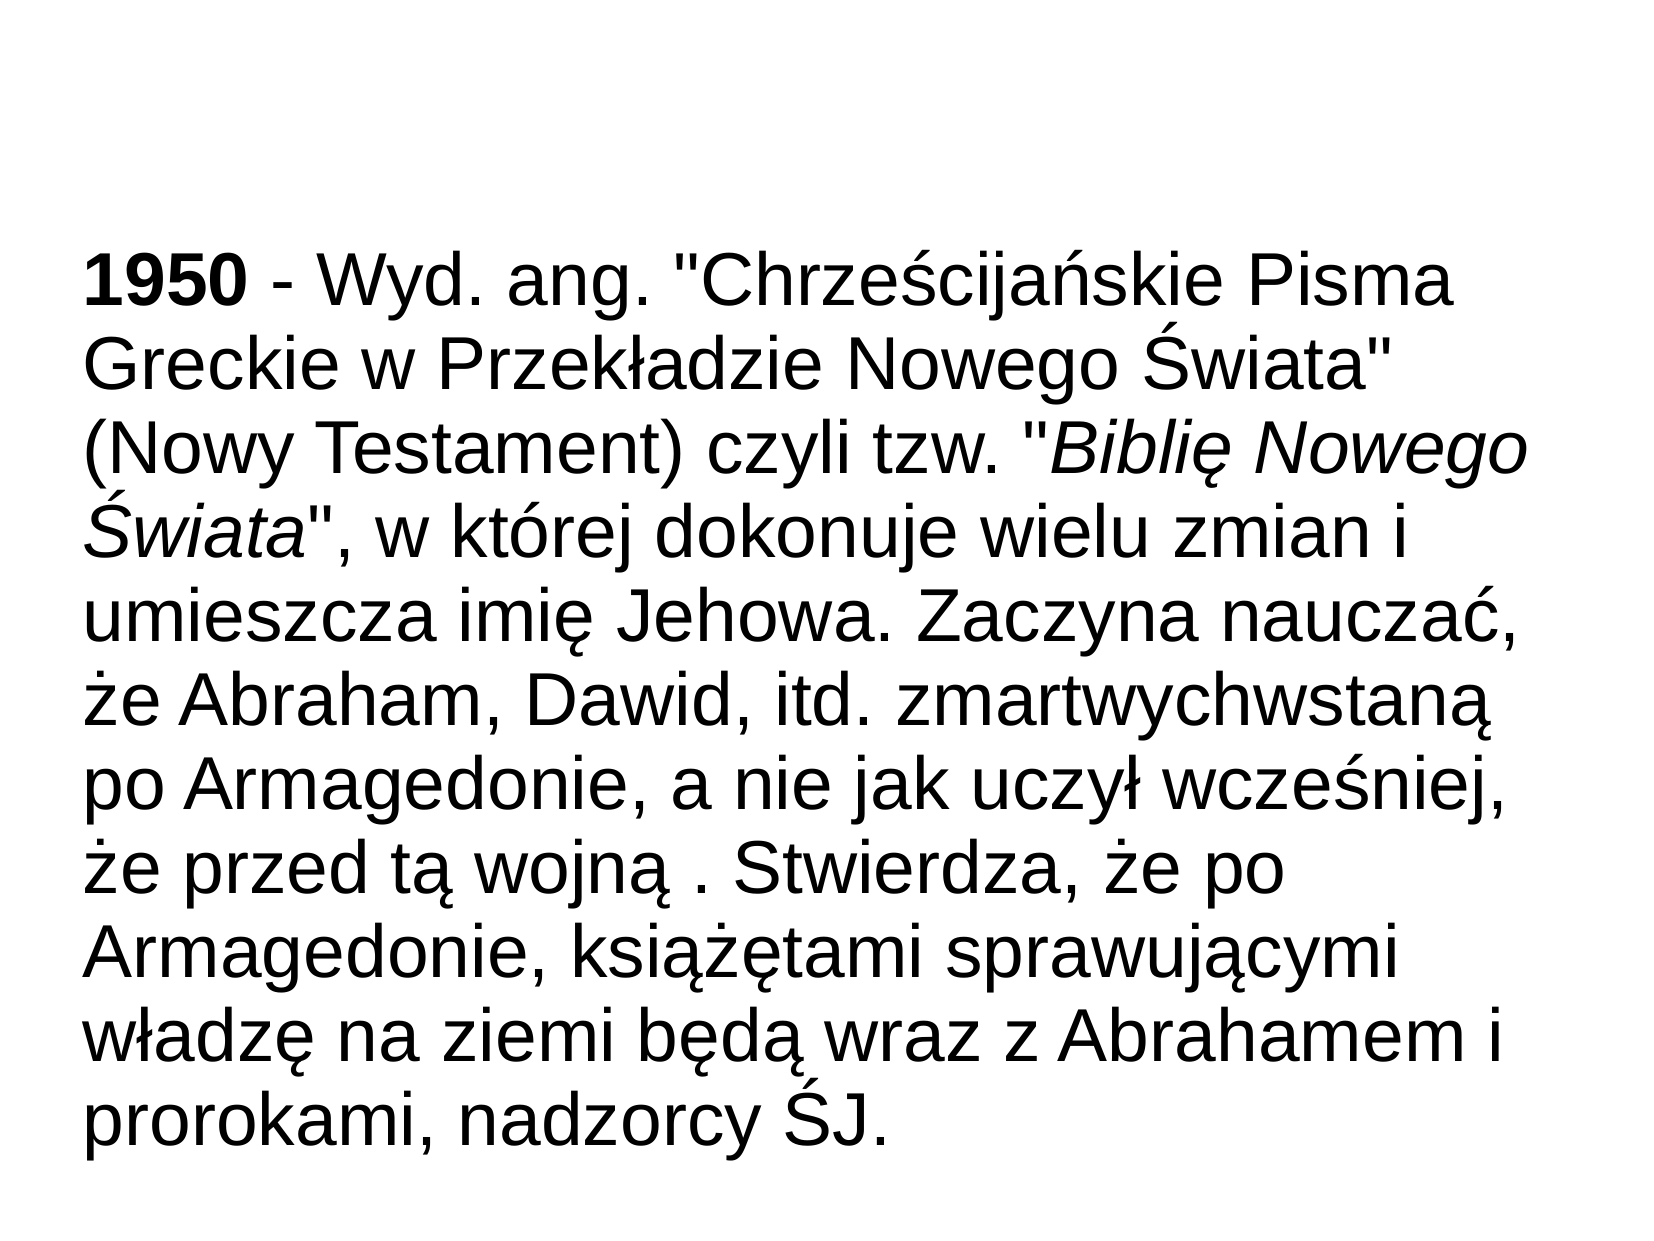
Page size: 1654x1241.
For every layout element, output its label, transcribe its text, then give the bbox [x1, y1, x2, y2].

subtitle 1950 - Wyd. ang. "Chrześcijańskie Pisma Greckie w Przekładzie Nowego Świata" (Nowy Testament) czyli tzw. "Biblię Nowego Świata", w której dokonuje wielu zmian i umieszcza imię Jehowa. Zaczyna nauczać, że Abraham, Dawid, itd. zmartwychwstaną po Armagedonie, a nie jak uczył wcześniej, że przed tą wojną . Stwierdza, że po Armagedonie, książętami sprawującymi władzę na ziemi będą wraz z Abrahamem i prorokami, nadzorcy ŚJ. [82, 237, 1571, 1162]
